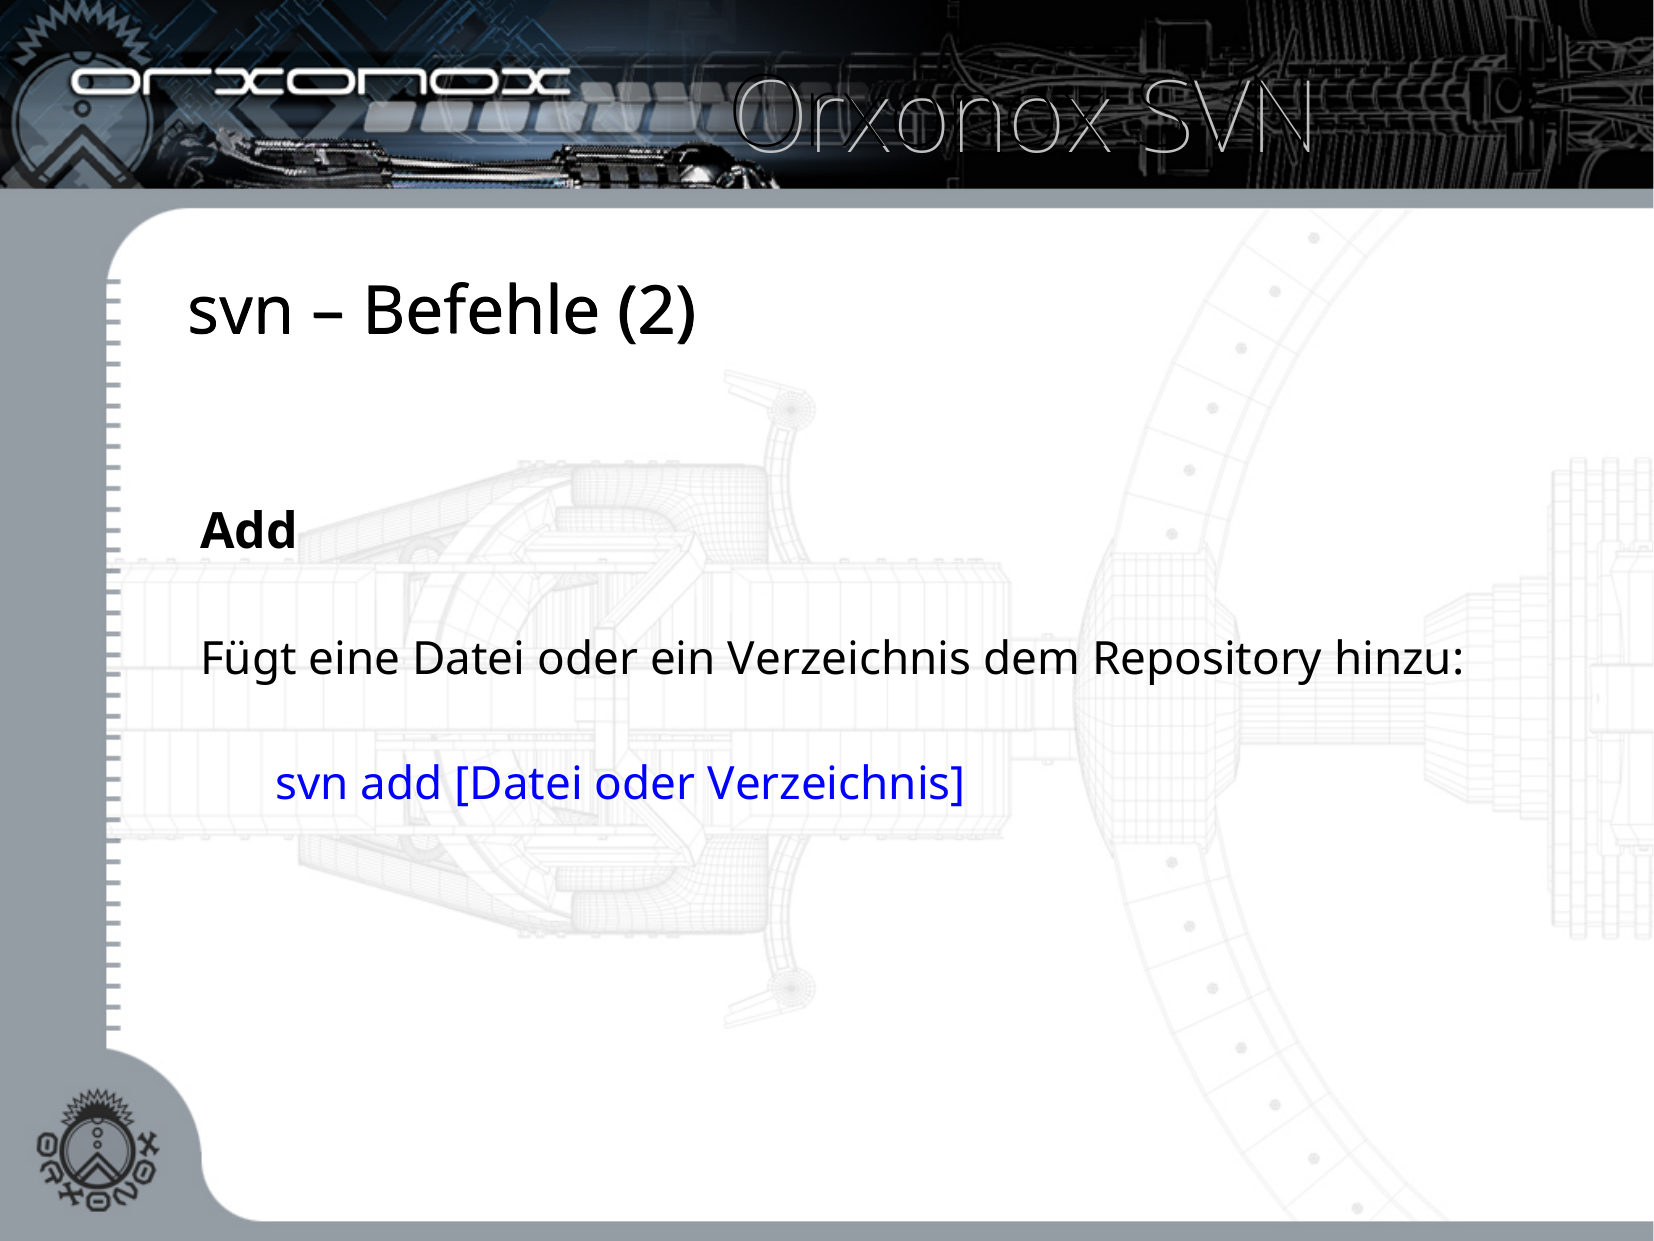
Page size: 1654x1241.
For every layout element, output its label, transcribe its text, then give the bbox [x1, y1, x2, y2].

text_box svn – Befehle (2) [187, 262, 1538, 335]
text_box Orxonox SVN [677, 32, 1550, 156]
text_box Add Fügt eine Datei oder ein Verzeichnis dem Repository hinzu: svn add [Datei oder Verzeichnis] [150, 487, 1613, 754]
picture [0, 0, 1654, 1241]
